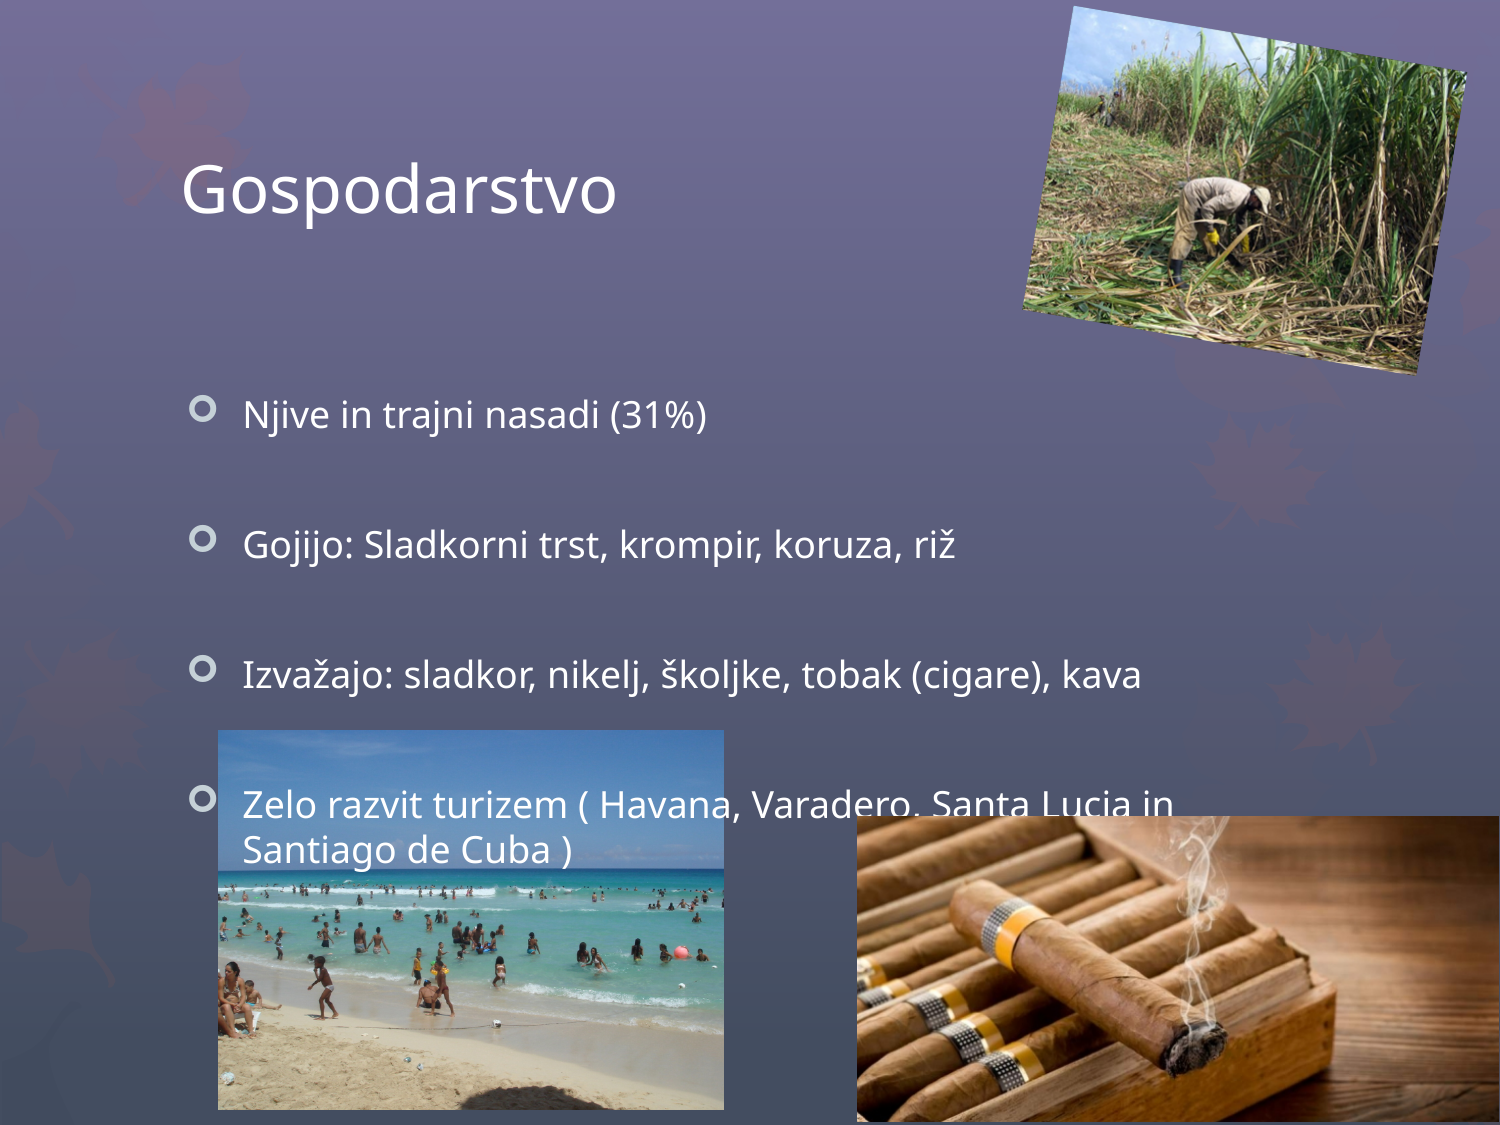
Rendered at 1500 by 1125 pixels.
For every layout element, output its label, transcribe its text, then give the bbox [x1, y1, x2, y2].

picture [1021, 5, 1468, 377]
list Njive in trajni nasadi (31%) Gojijo: Sladkorni trst, krompir, koruza, riž Izvažajo: sladkor, nikelj, školjke, tobak (cigare), kava Zelo razvit turizem ( Havana, Varadero, Santa Lucia in Santiago de Cuba ) [171, 188, 1341, 1012]
picture [857, 816, 1499, 1122]
title Gospodarstvo [165, 110, 1021, 263]
picture [218, 1012, 724, 1110]
